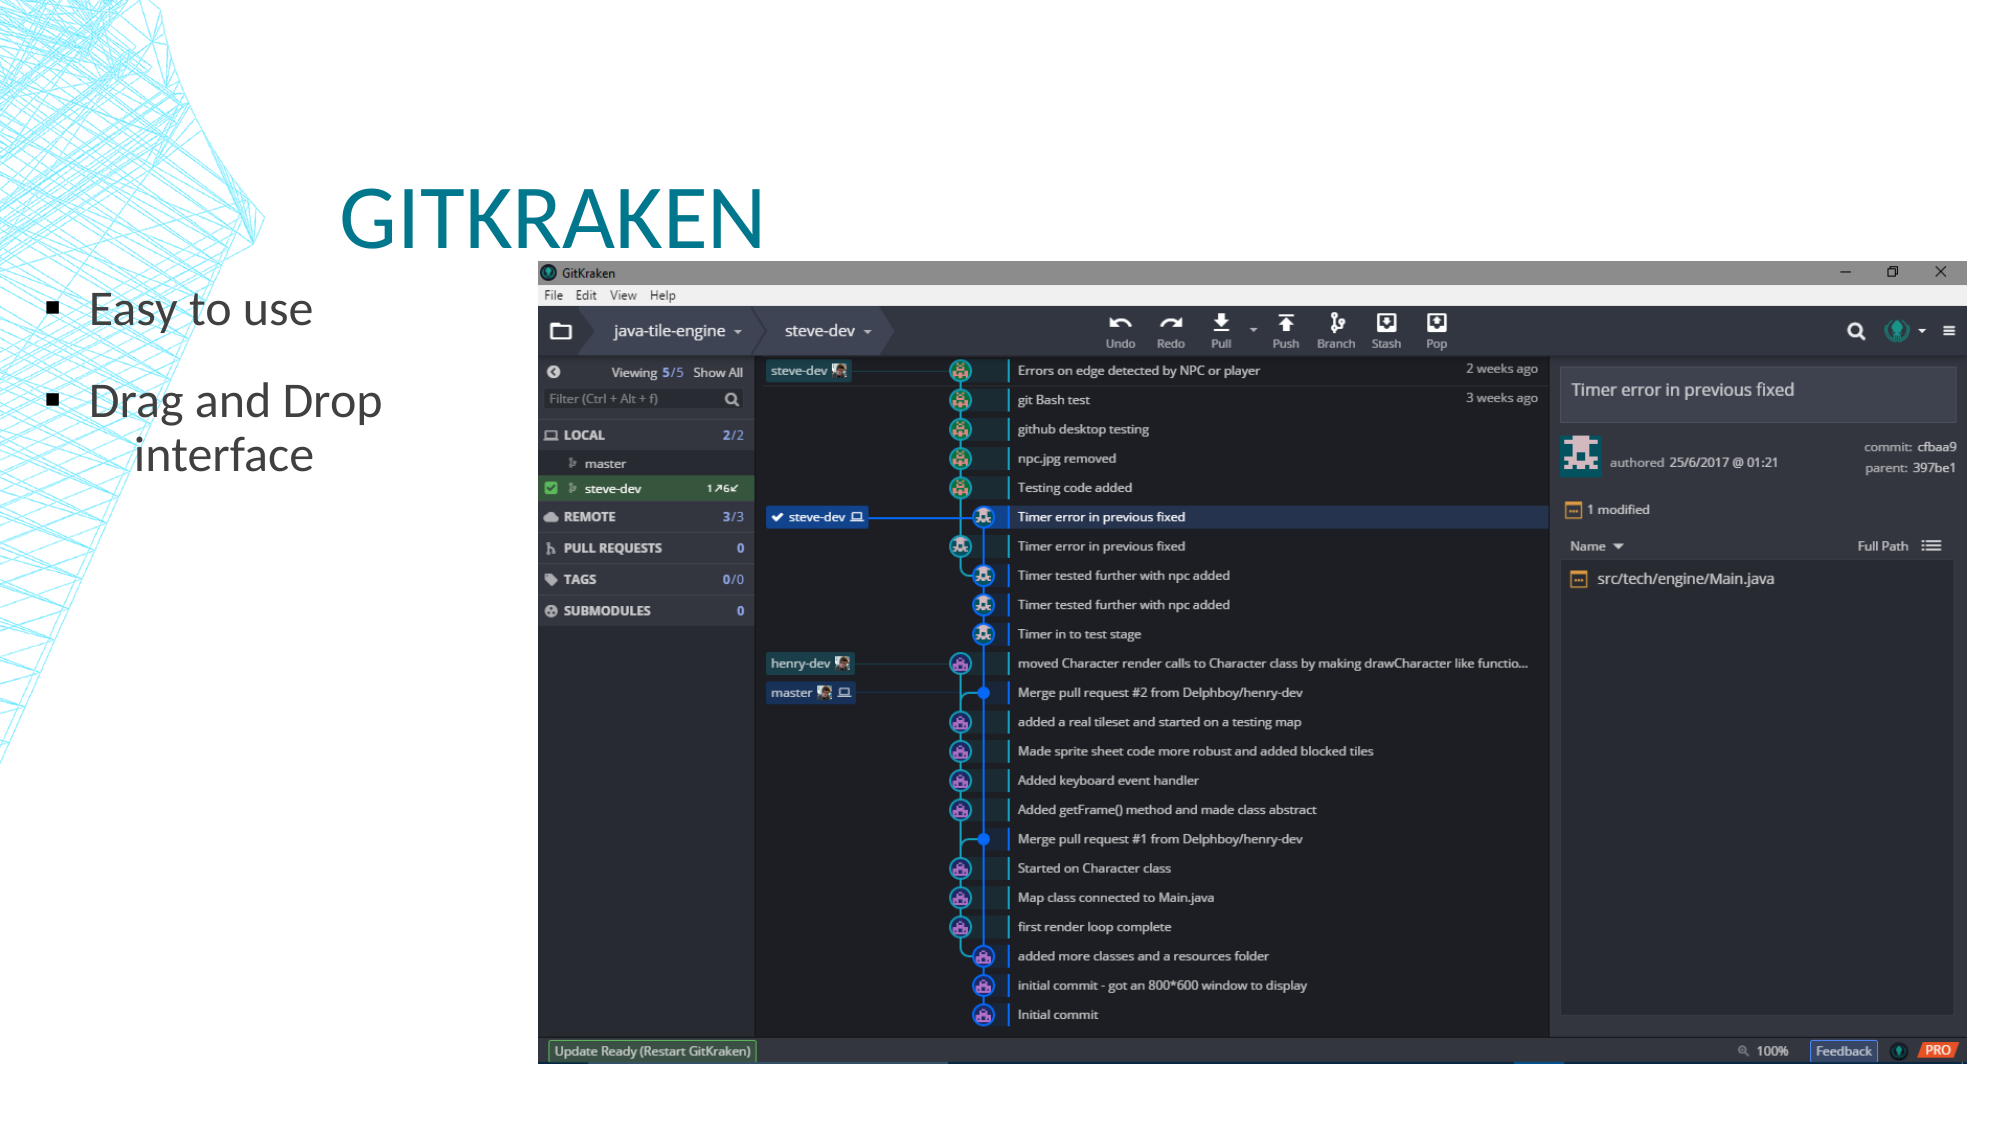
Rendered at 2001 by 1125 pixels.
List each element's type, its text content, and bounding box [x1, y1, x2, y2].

list Easy to use Drag and Drop interface [29, 275, 521, 1064]
title GitKraken [324, 162, 1863, 276]
picture [538, 261, 1967, 1064]
